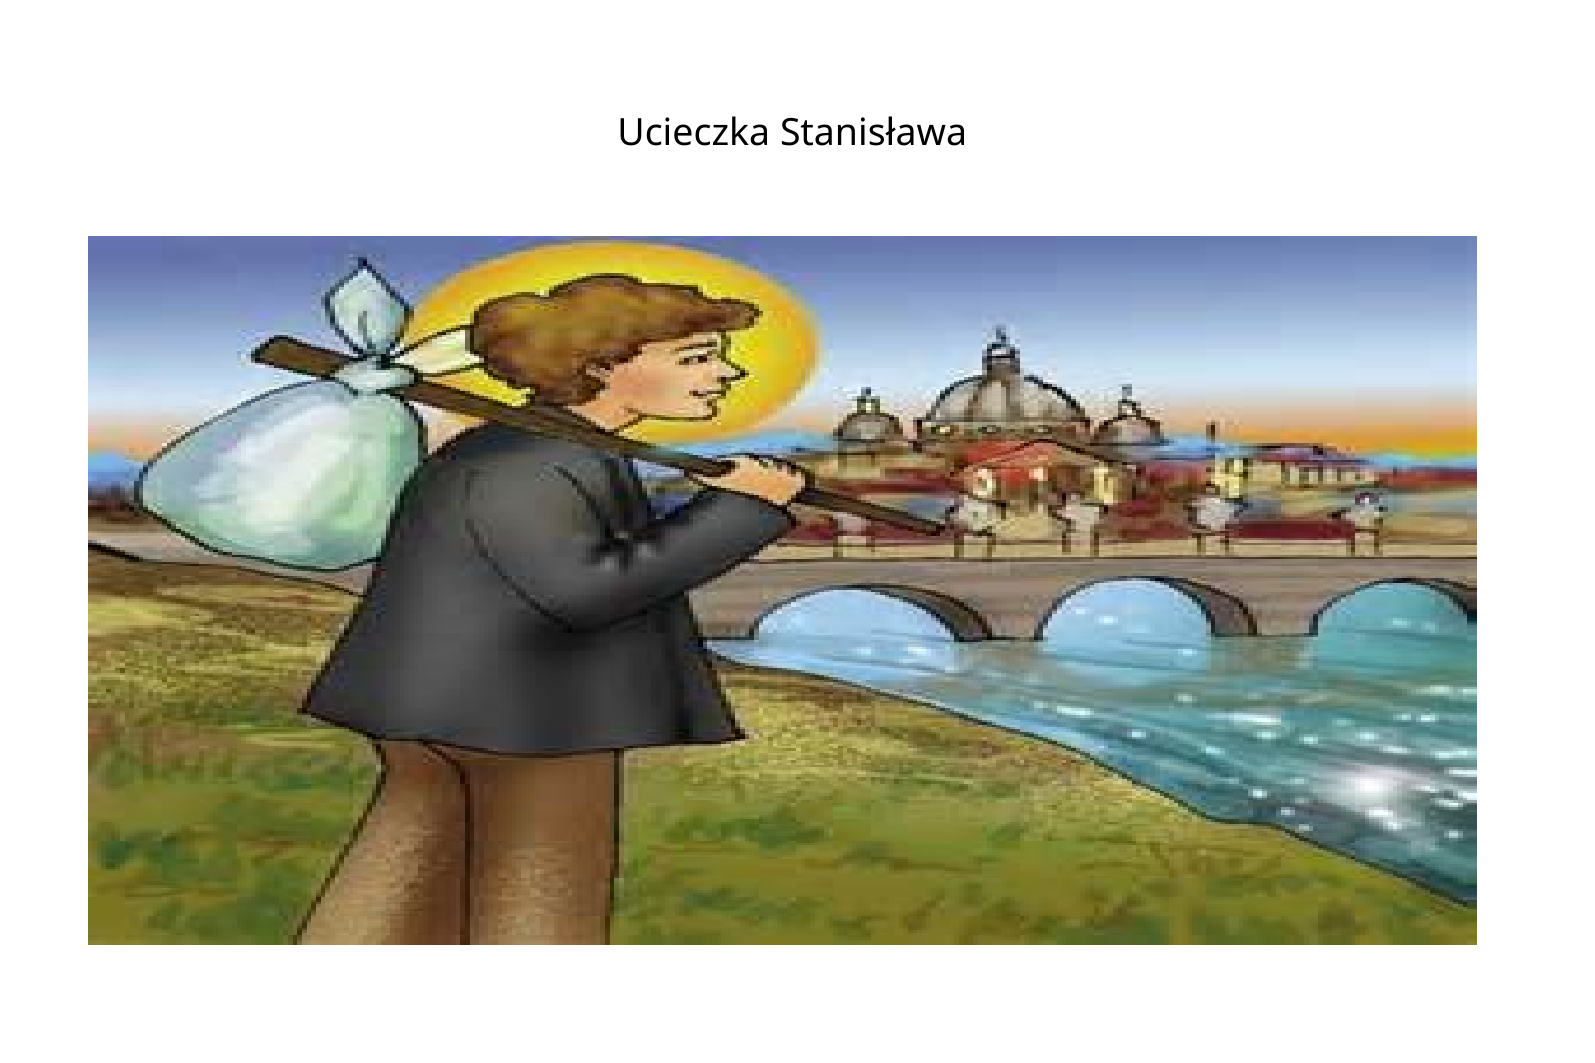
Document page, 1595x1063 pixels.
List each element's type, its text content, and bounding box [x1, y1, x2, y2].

picture [88, 236, 1477, 945]
title Ucieczka Stanisława [79, 42, 1515, 220]
chart [79, 248, 1515, 951]
